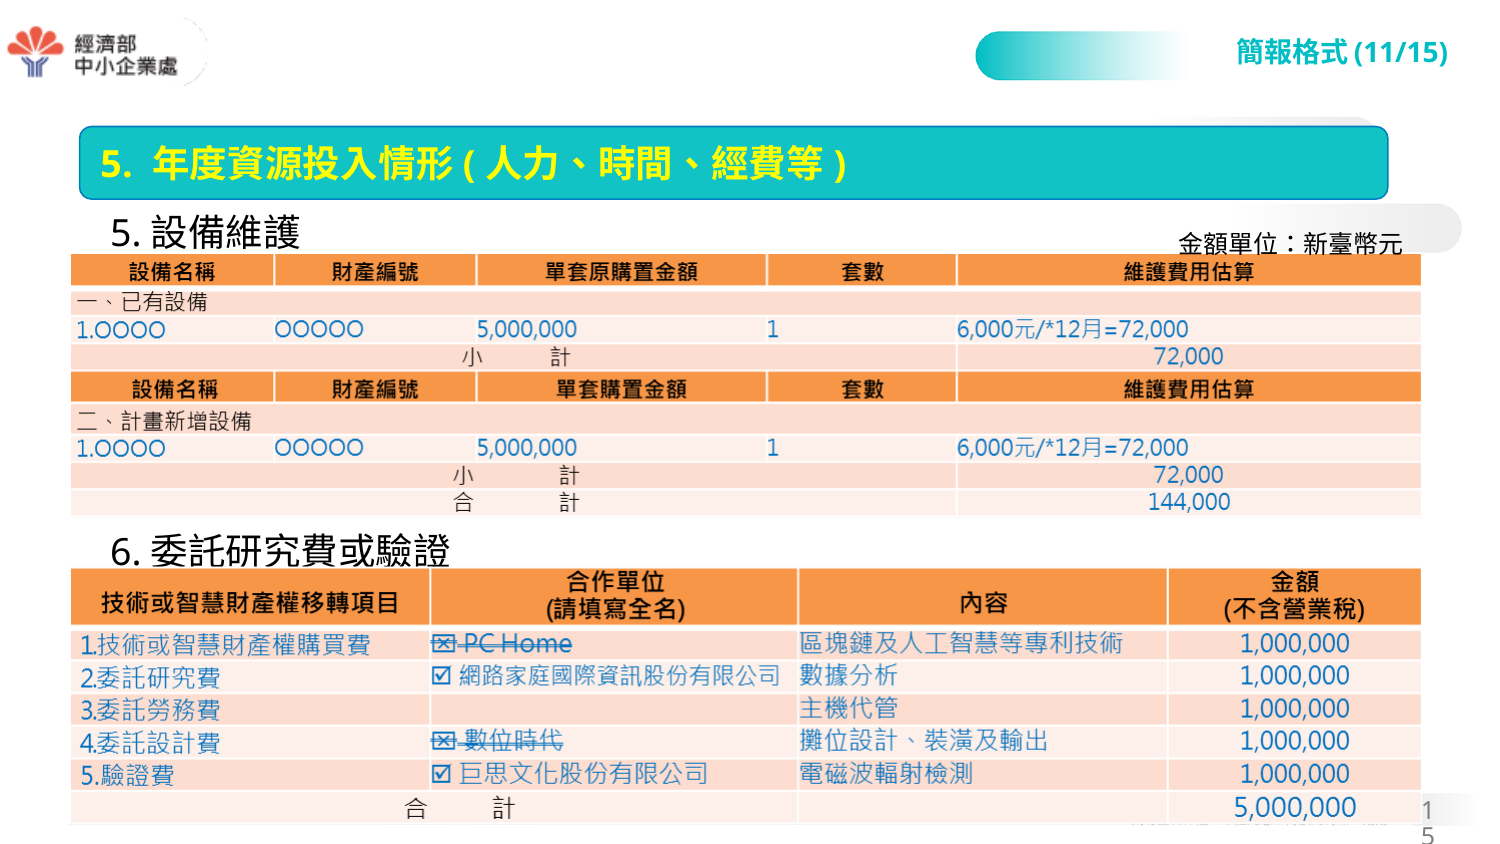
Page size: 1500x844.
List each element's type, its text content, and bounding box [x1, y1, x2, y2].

text_box 5. 年度資源投入情形(人力、時間、經費等) [79, 126, 1388, 200]
text_box 15 [1405, 787, 1464, 833]
picture [69, 560, 1422, 839]
text_box 6.委託研究費或驗證費 [108, 531, 479, 560]
picture [69, 252, 1422, 531]
list 簡報格式(11/15) [952, 27, 1478, 131]
text_box 5.設備維護費 [108, 207, 329, 252]
text_box 金額單位：新臺幣元 [1163, 221, 1421, 267]
